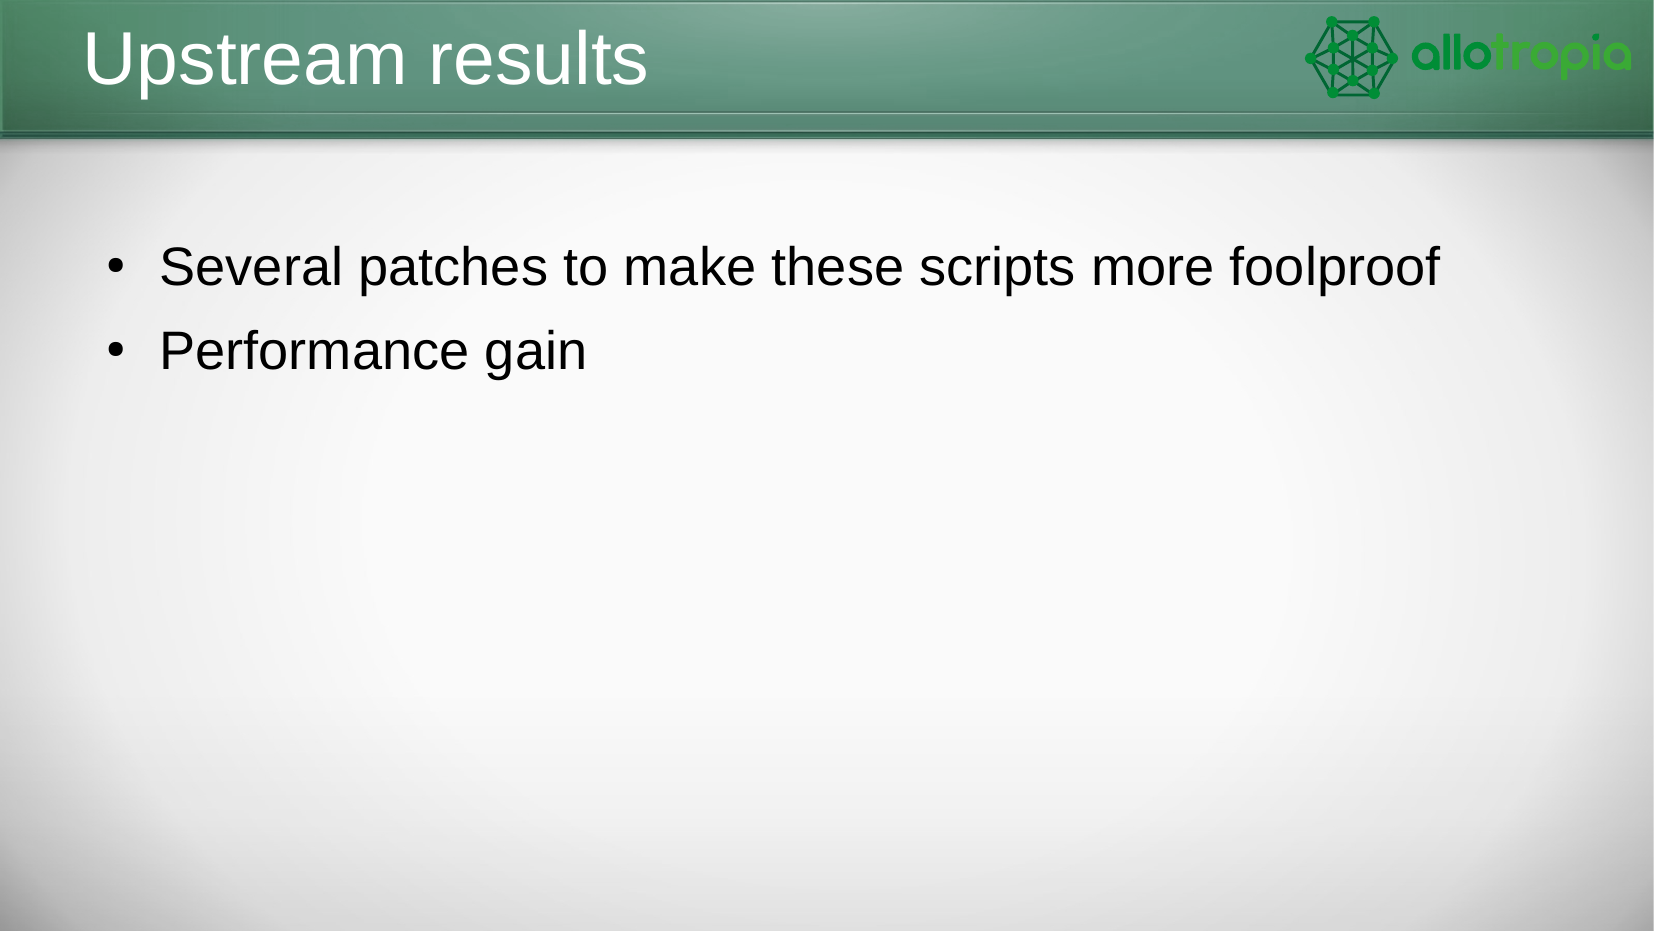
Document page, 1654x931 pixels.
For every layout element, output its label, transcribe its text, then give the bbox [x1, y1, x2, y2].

picture [0, 0, 1654, 931]
title Upstream results [82, 0, 1235, 133]
list Several patches to make these scripts more foolproof Performance gain [88, 236, 1565, 798]
